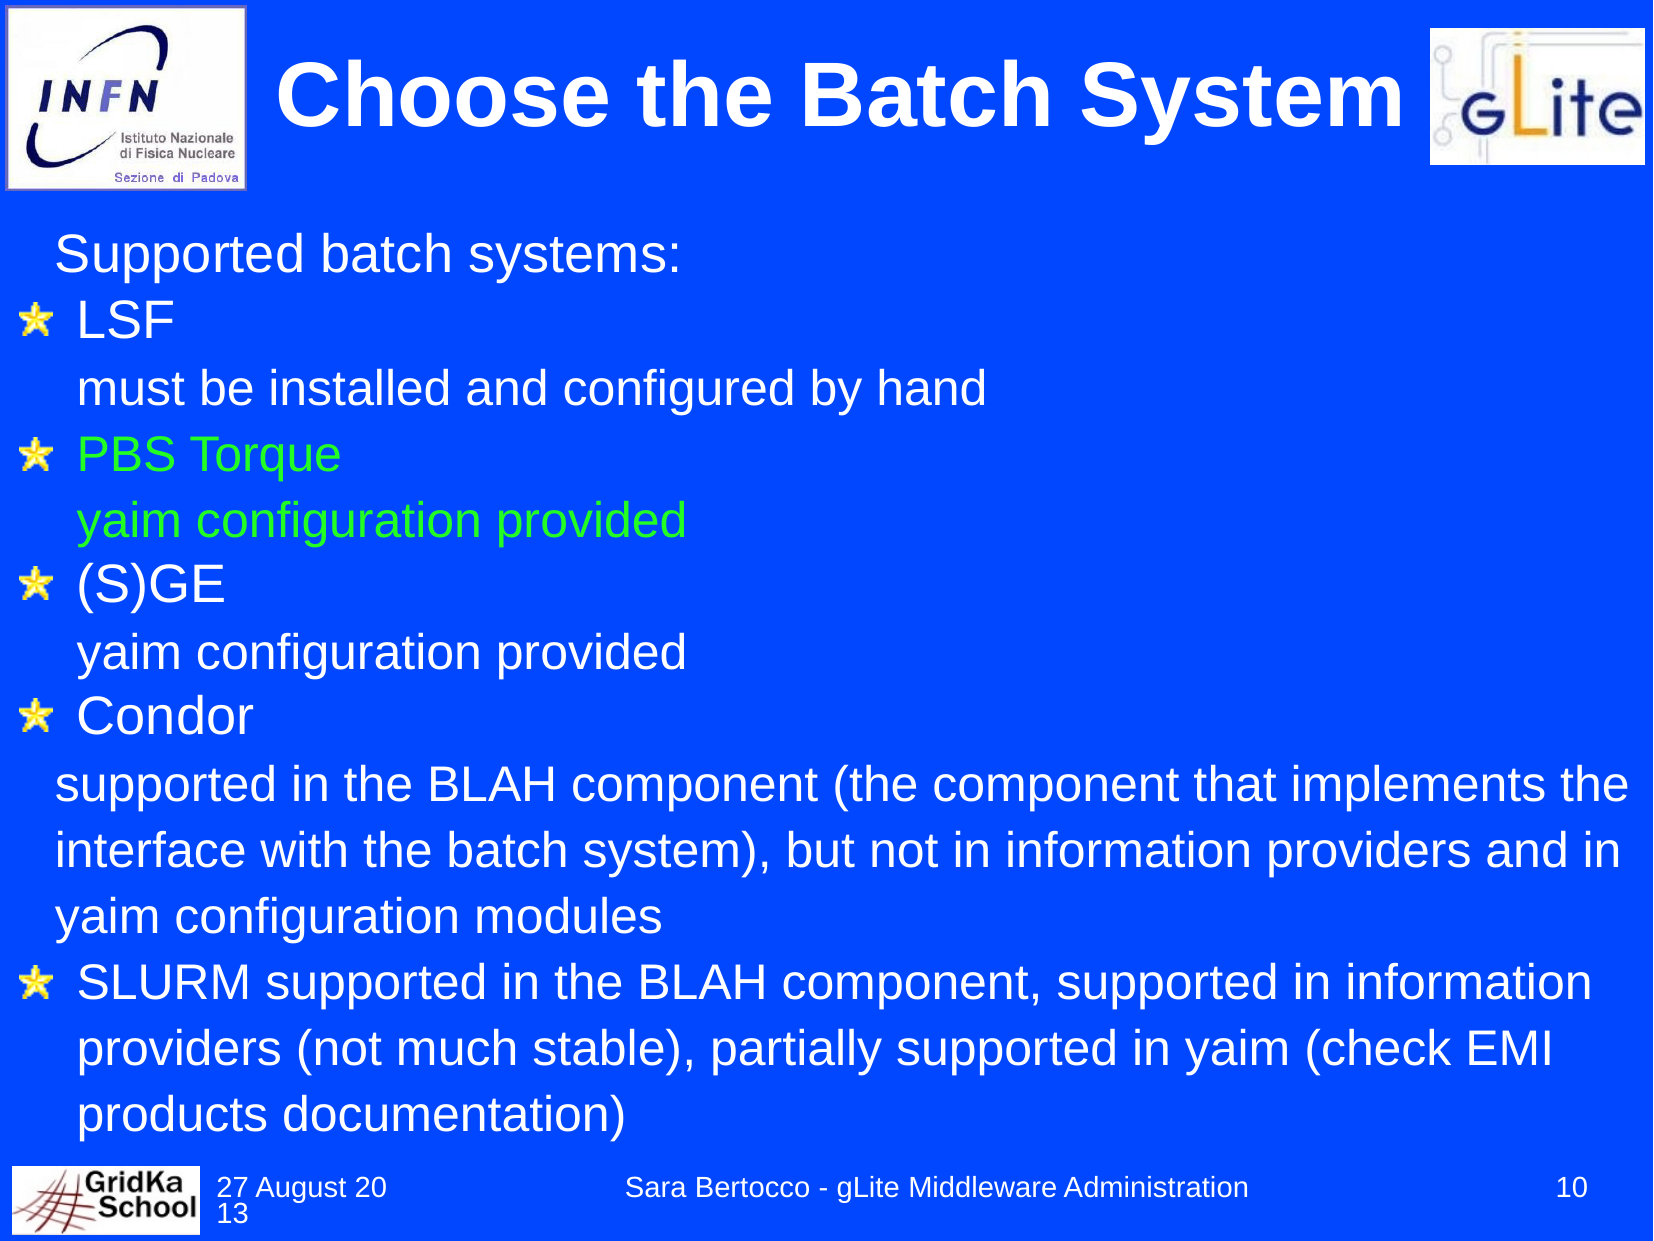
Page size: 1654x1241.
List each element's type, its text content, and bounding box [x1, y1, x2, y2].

picture [5, 5, 247, 191]
picture [12, 1166, 200, 1235]
picture [1430, 28, 1645, 165]
text_box Supported batch systems: LSF must be installed and configured by hand PBS Torque yaim configuration provided (S)GE yaim configuration provided Condor supported in the BLAH component (the component that implements the interface with the batch system), but not in information providers and in yaim configuration modules SLURM supported in the BLAH component, supported in information providers (not much stable), partially supported in yaim (check EMI products documentation) [4, 210, 1653, 1150]
title Choose the Batch System [5, 0, 1645, 190]
